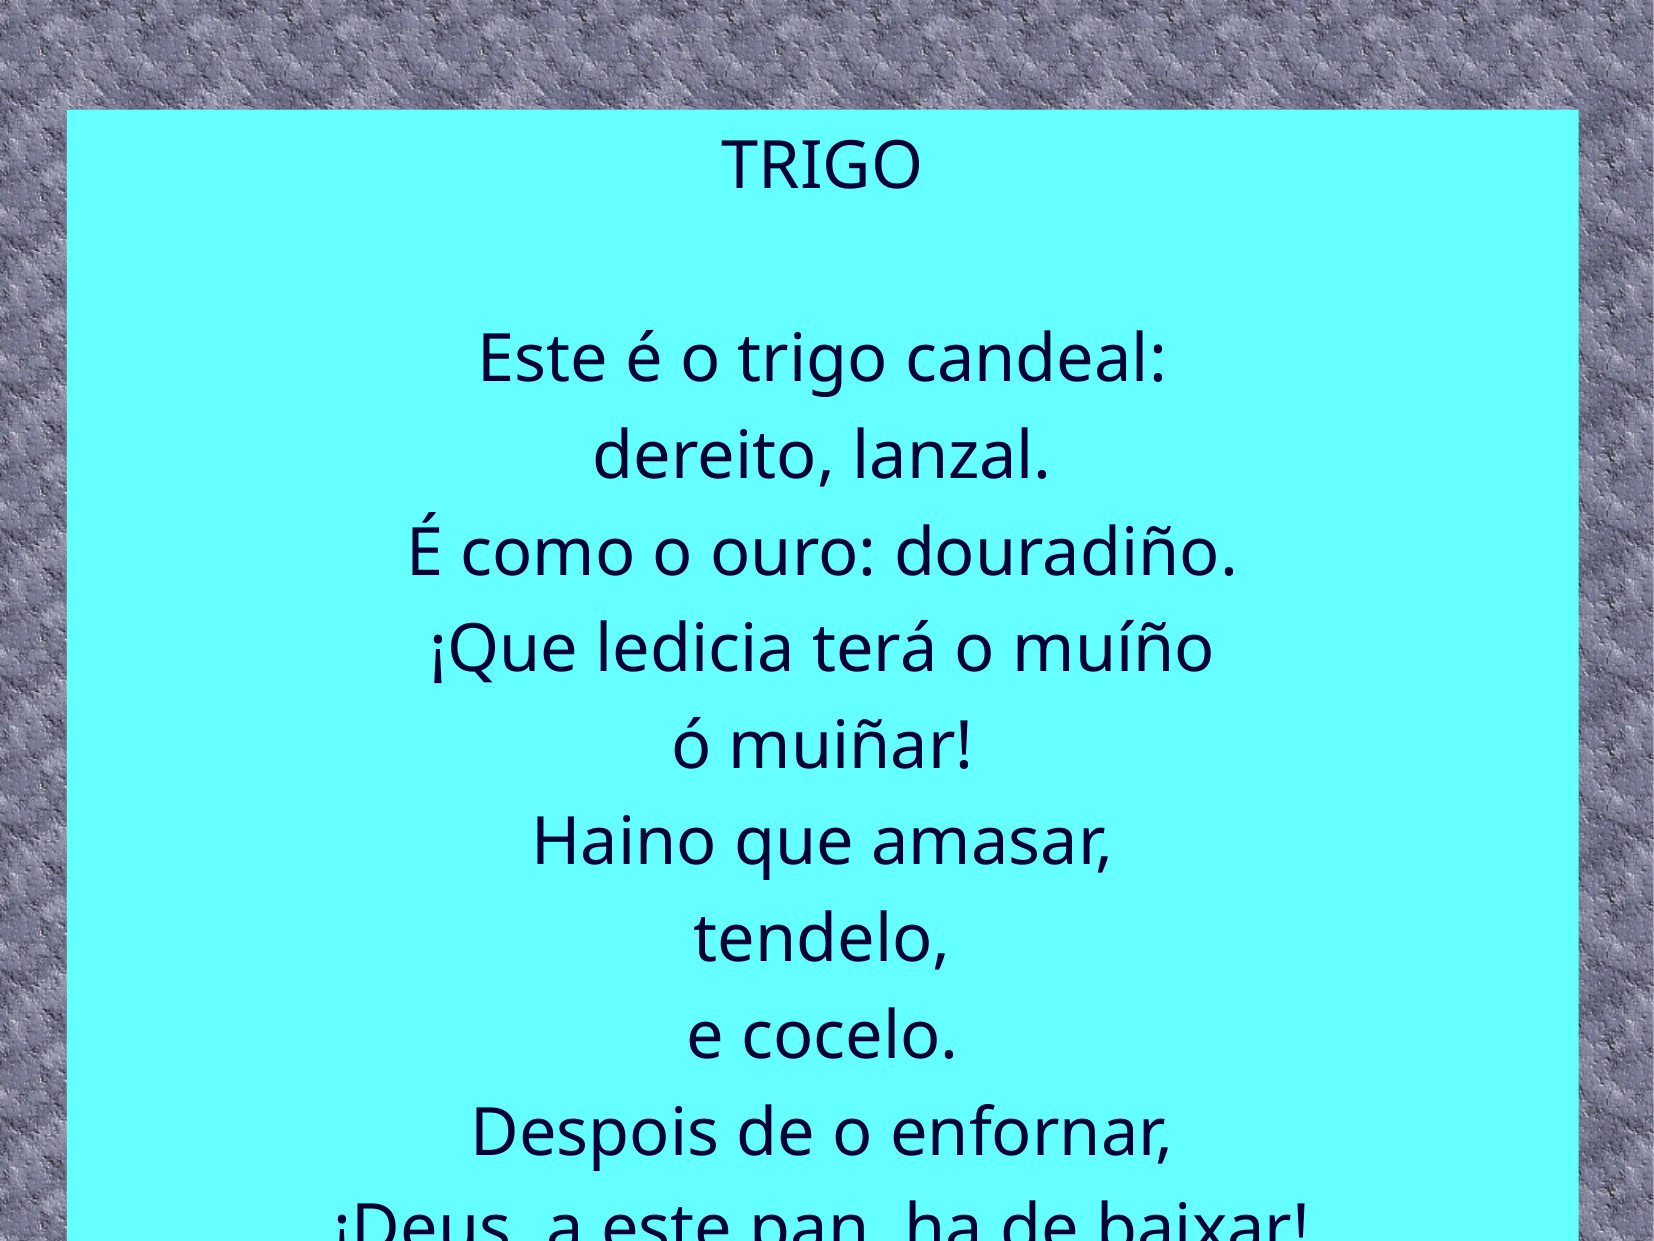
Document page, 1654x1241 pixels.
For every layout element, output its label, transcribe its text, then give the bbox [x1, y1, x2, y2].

picture [0, 0, 1654, 1241]
text_box TRIGO Este é o trigo candeal: dereito, lanzal. É como o ouro: douradiño. ¡Que ledicia terá o muíño ó muiñar! Haino que amasar, tendelo, e cocelo. Despois de o enfornar, ¡Deus, a este pan, ha de baixar! [66, 109, 1579, 1117]
